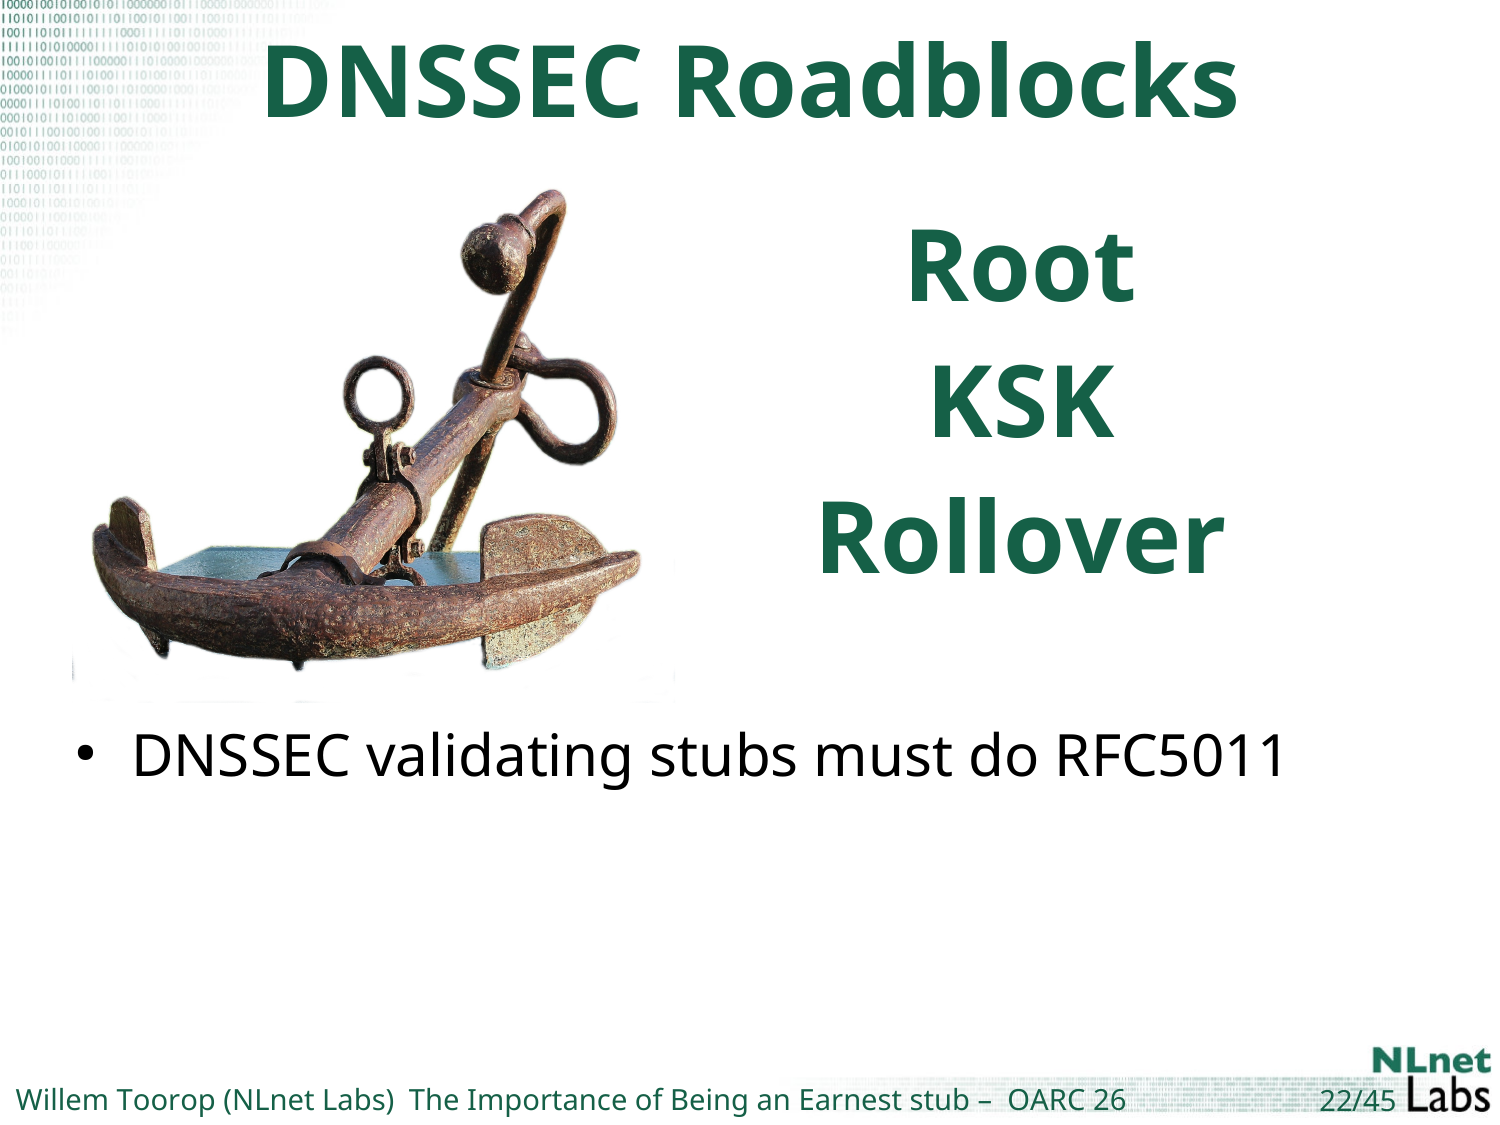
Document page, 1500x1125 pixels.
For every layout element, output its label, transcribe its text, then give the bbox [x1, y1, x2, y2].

list DNSSEC validating stubs must do RFC5011 [75, 714, 1500, 1005]
text_box Root KSK Rollover [750, 224, 1292, 572]
title DNSSEC Roadblocks [75, 31, 1425, 263]
picture [774, 1037, 1492, 1124]
picture [0, 0, 676, 704]
